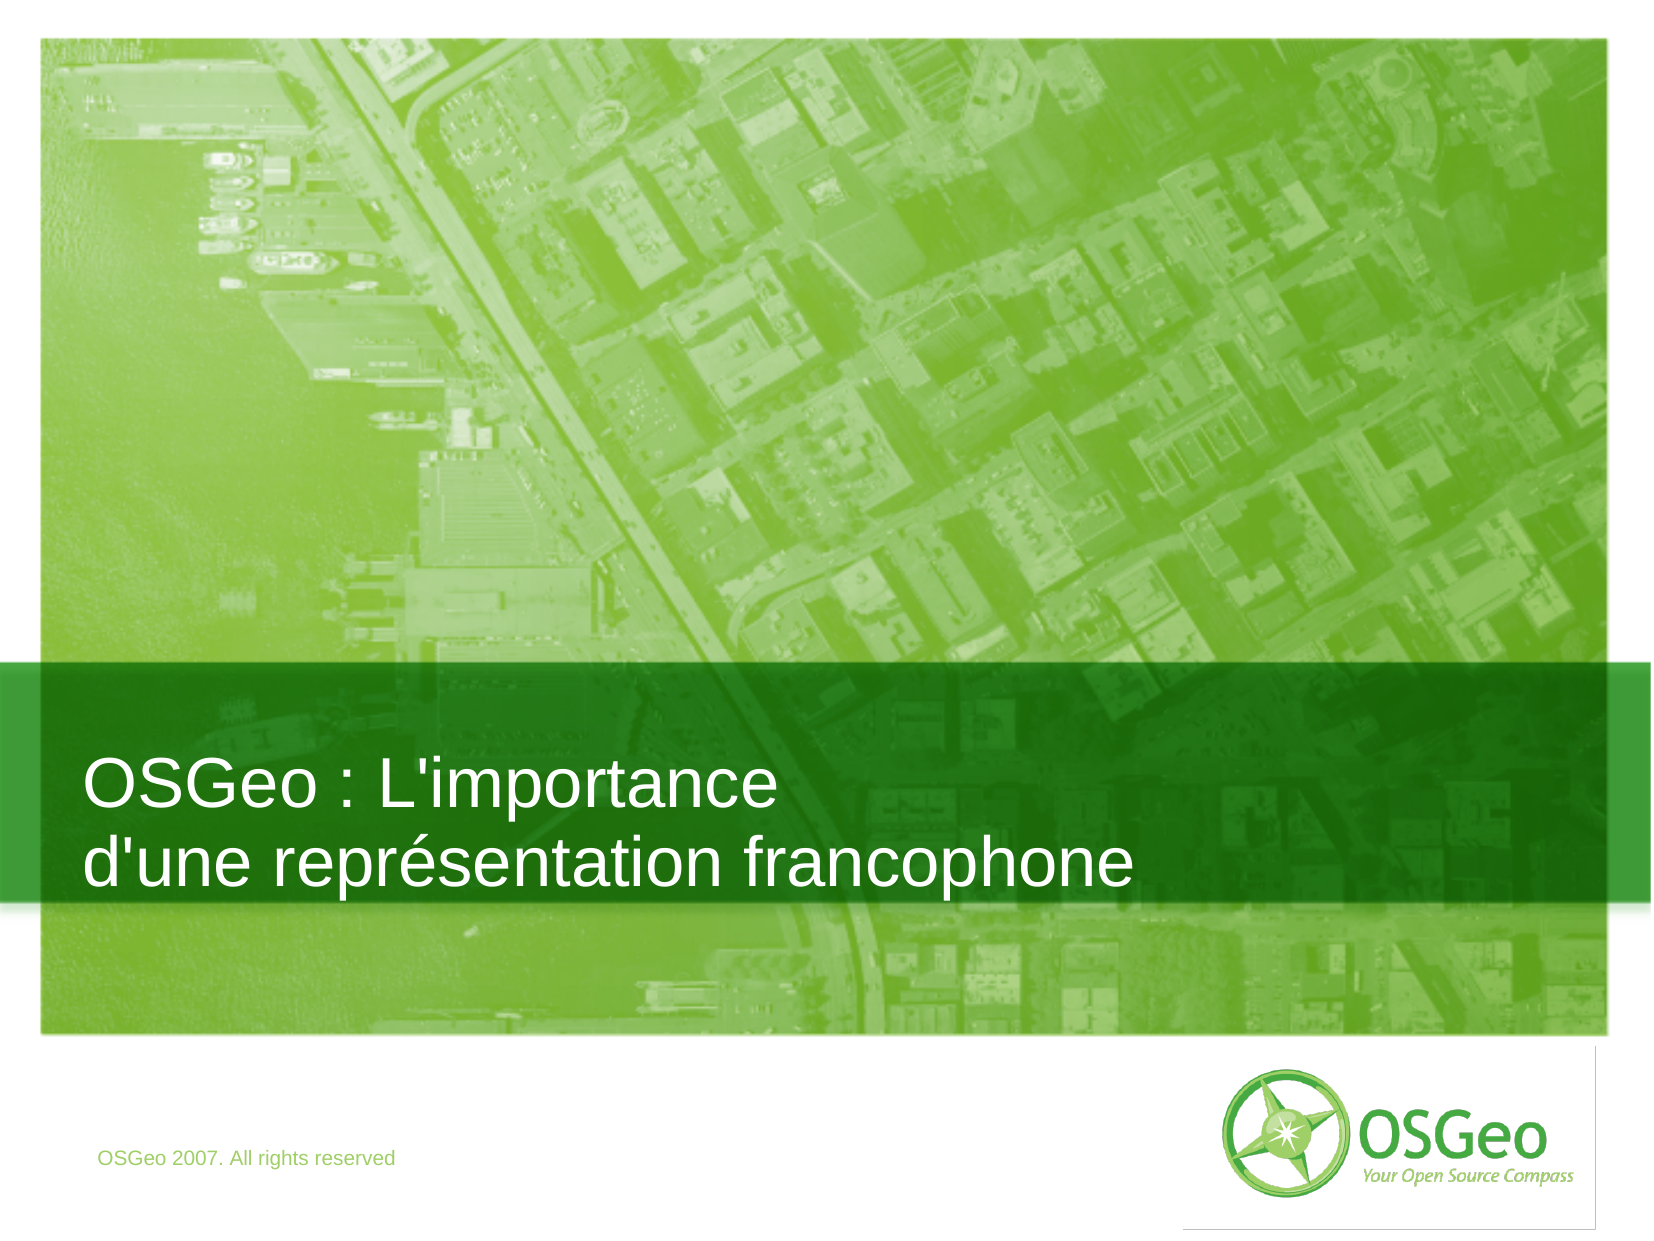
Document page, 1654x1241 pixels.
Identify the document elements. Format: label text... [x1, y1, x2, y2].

title OSGeo : L'importance d'une représentation francophone [82, 733, 1571, 912]
picture [0, 0, 1651, 1241]
